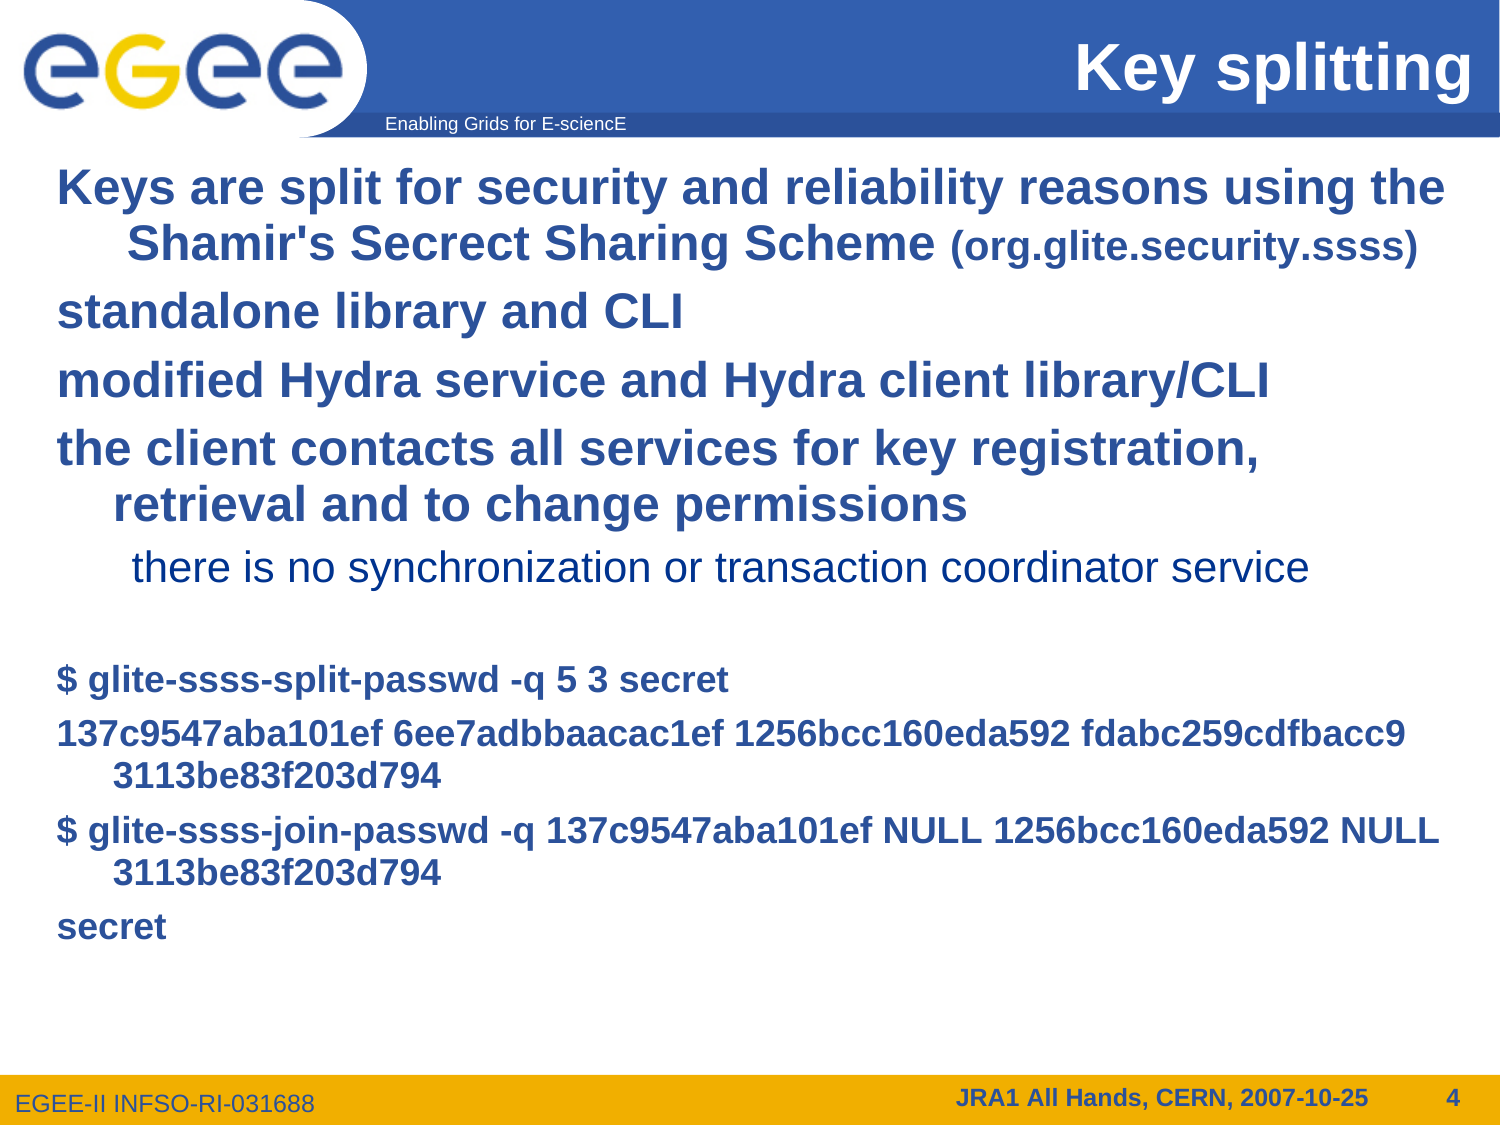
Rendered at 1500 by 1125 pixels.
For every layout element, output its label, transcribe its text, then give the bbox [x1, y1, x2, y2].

title Key splitting [369, 18, 1475, 117]
list Keys are split for security and reliability reasons using the Shamir's Secrect Sharing Scheme (org.glite.security.ssss) standalone library and CLI modified Hydra service and Hydra client library/CLI the client contacts all services for key registration, retrieval and to change permissions there is no synchronization or transaction coordinator service $ glite-ssss-split-passwd -q 5 3 secret 137c9547aba101ef 6ee7adbbaacac1ef 1256bcc160eda592 fdabc259cdfbacc9 3113be83f203d794 $ glite-ssss-join-passwd -q 137c9547aba101ef NULL 1256bcc160eda592 NULL 3113be83f203d794 secret [56, 159, 1466, 1036]
picture [18, 30, 349, 112]
